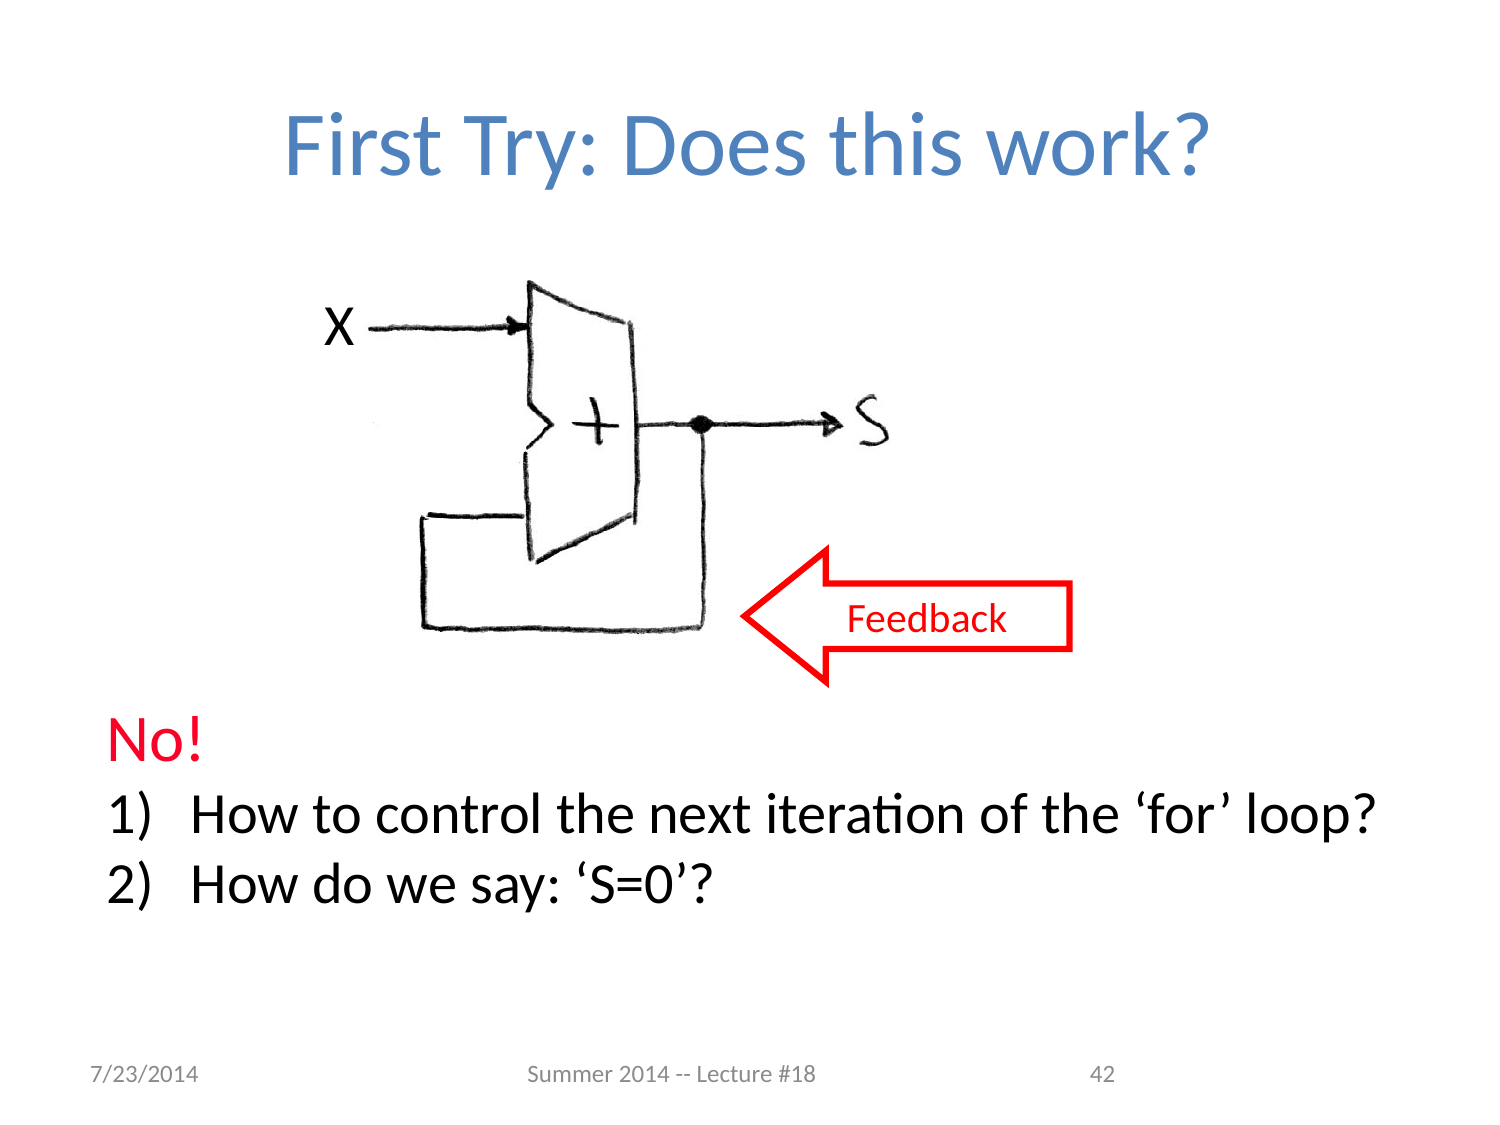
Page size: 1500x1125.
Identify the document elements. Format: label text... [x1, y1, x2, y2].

picture [357, 280, 895, 644]
text_box Feedback [744, 550, 1070, 682]
text_box X [309, 279, 375, 365]
footer Summer 2014 -- Lecture #18 [512, 1042, 988, 1103]
text_box No! How to control the next iteration of the ‘for’ loop? How do we say: ‘S=0’? [91, 687, 1406, 923]
slide_number 7/23/2014 [75, 1042, 425, 1103]
slide_number <number> [1074, 1042, 1425, 1103]
title First Try: Does this work? [75, 45, 1425, 233]
